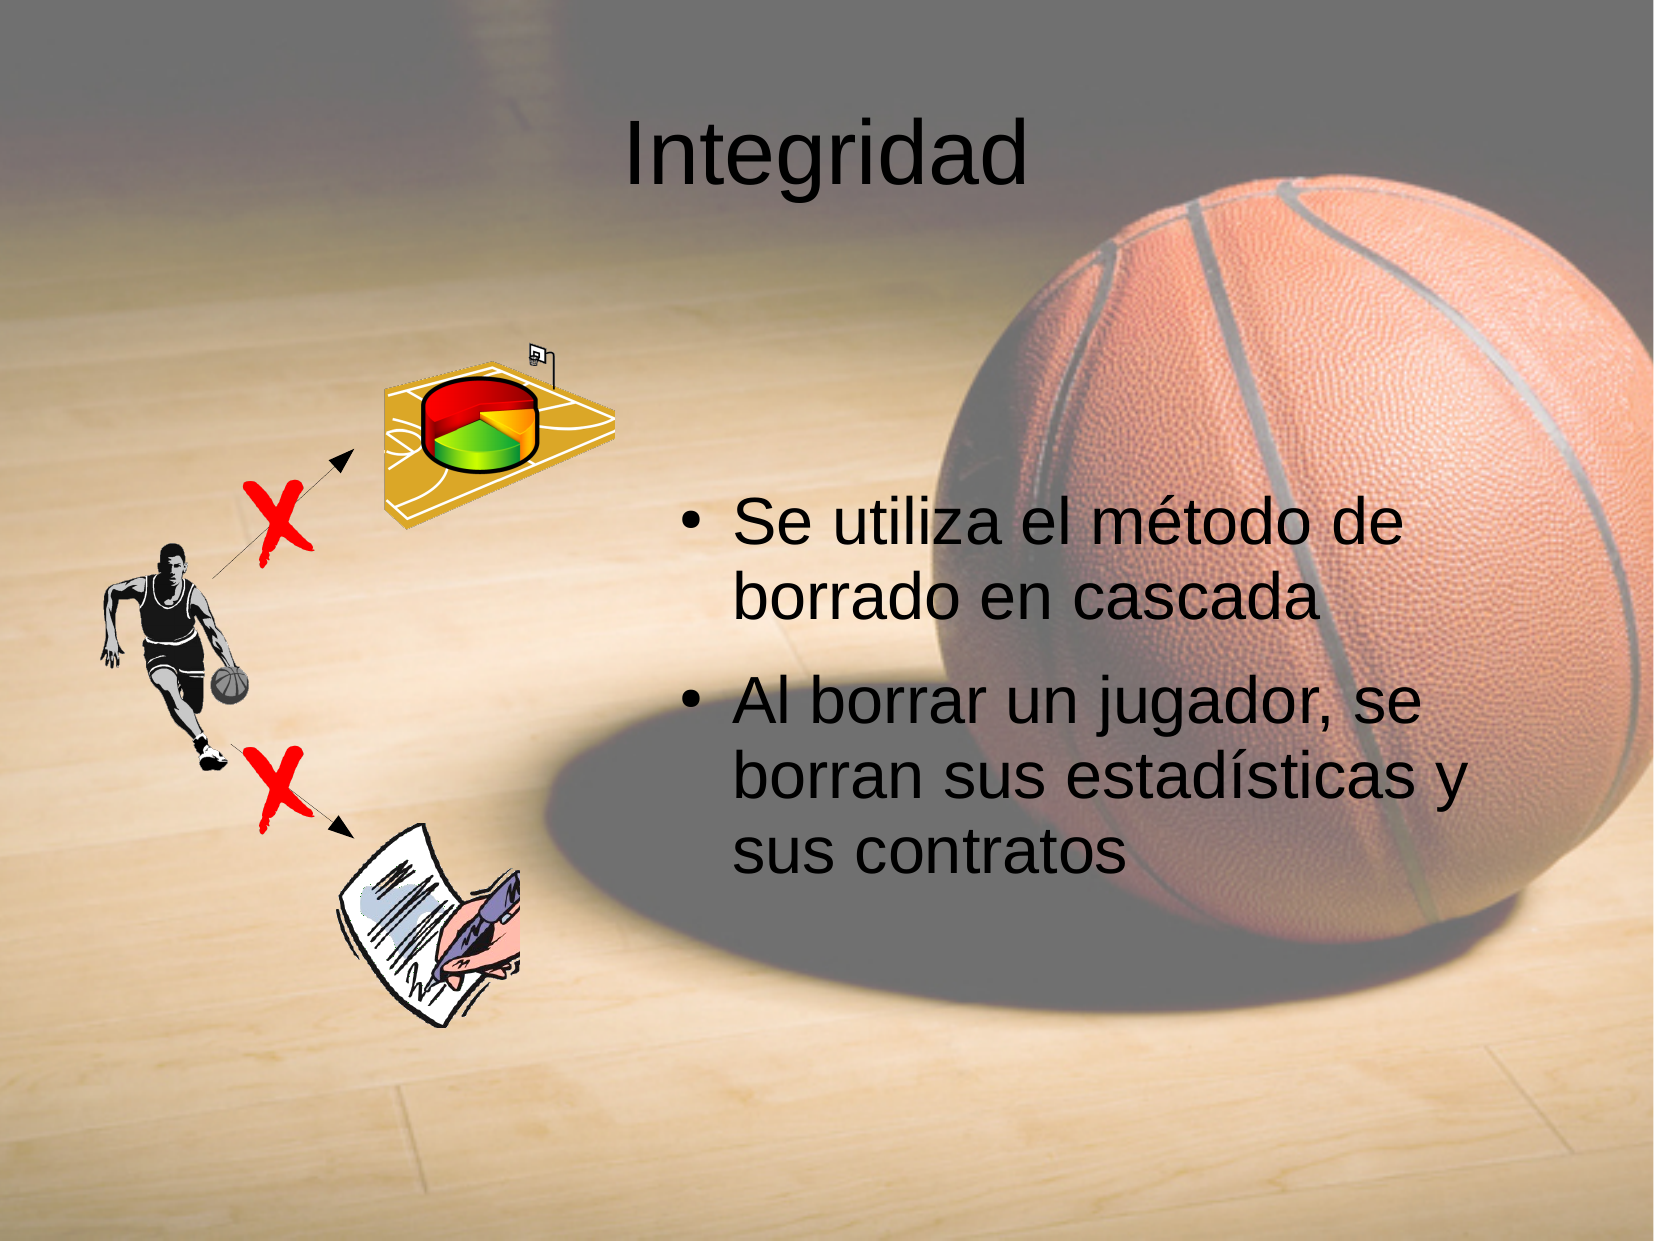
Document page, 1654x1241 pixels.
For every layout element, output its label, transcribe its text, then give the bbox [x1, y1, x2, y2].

list Se utiliza el método de borrado en cascada Al borrar un jugador, se borran sus estadísticas y sus contratos [661, 484, 1525, 851]
picture [0, 0, 1654, 1241]
title Integridad [82, 49, 1571, 257]
